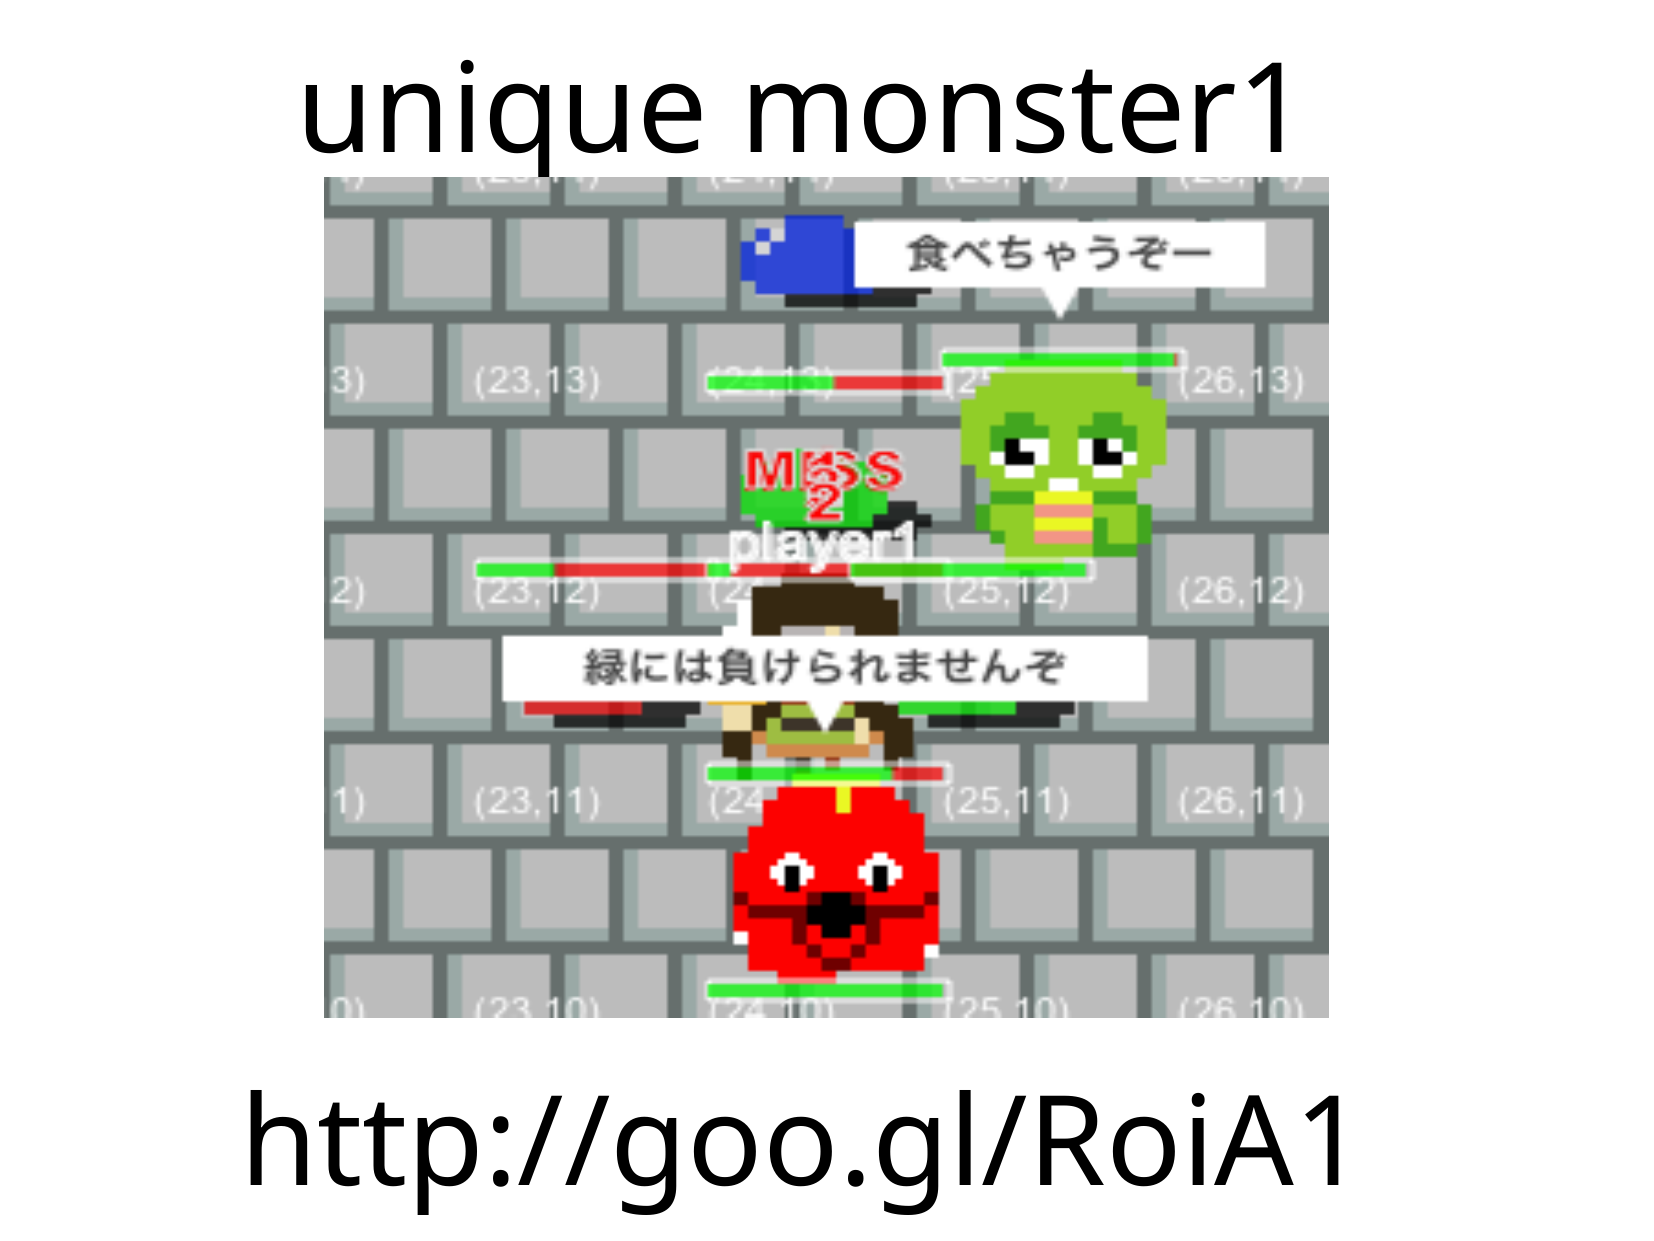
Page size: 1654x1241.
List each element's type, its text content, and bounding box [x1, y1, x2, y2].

title unique monster1 [59, 0, 1548, 208]
title http://goo.gl/RoiA1 [59, 1033, 1548, 1241]
picture [324, 177, 1329, 1018]
